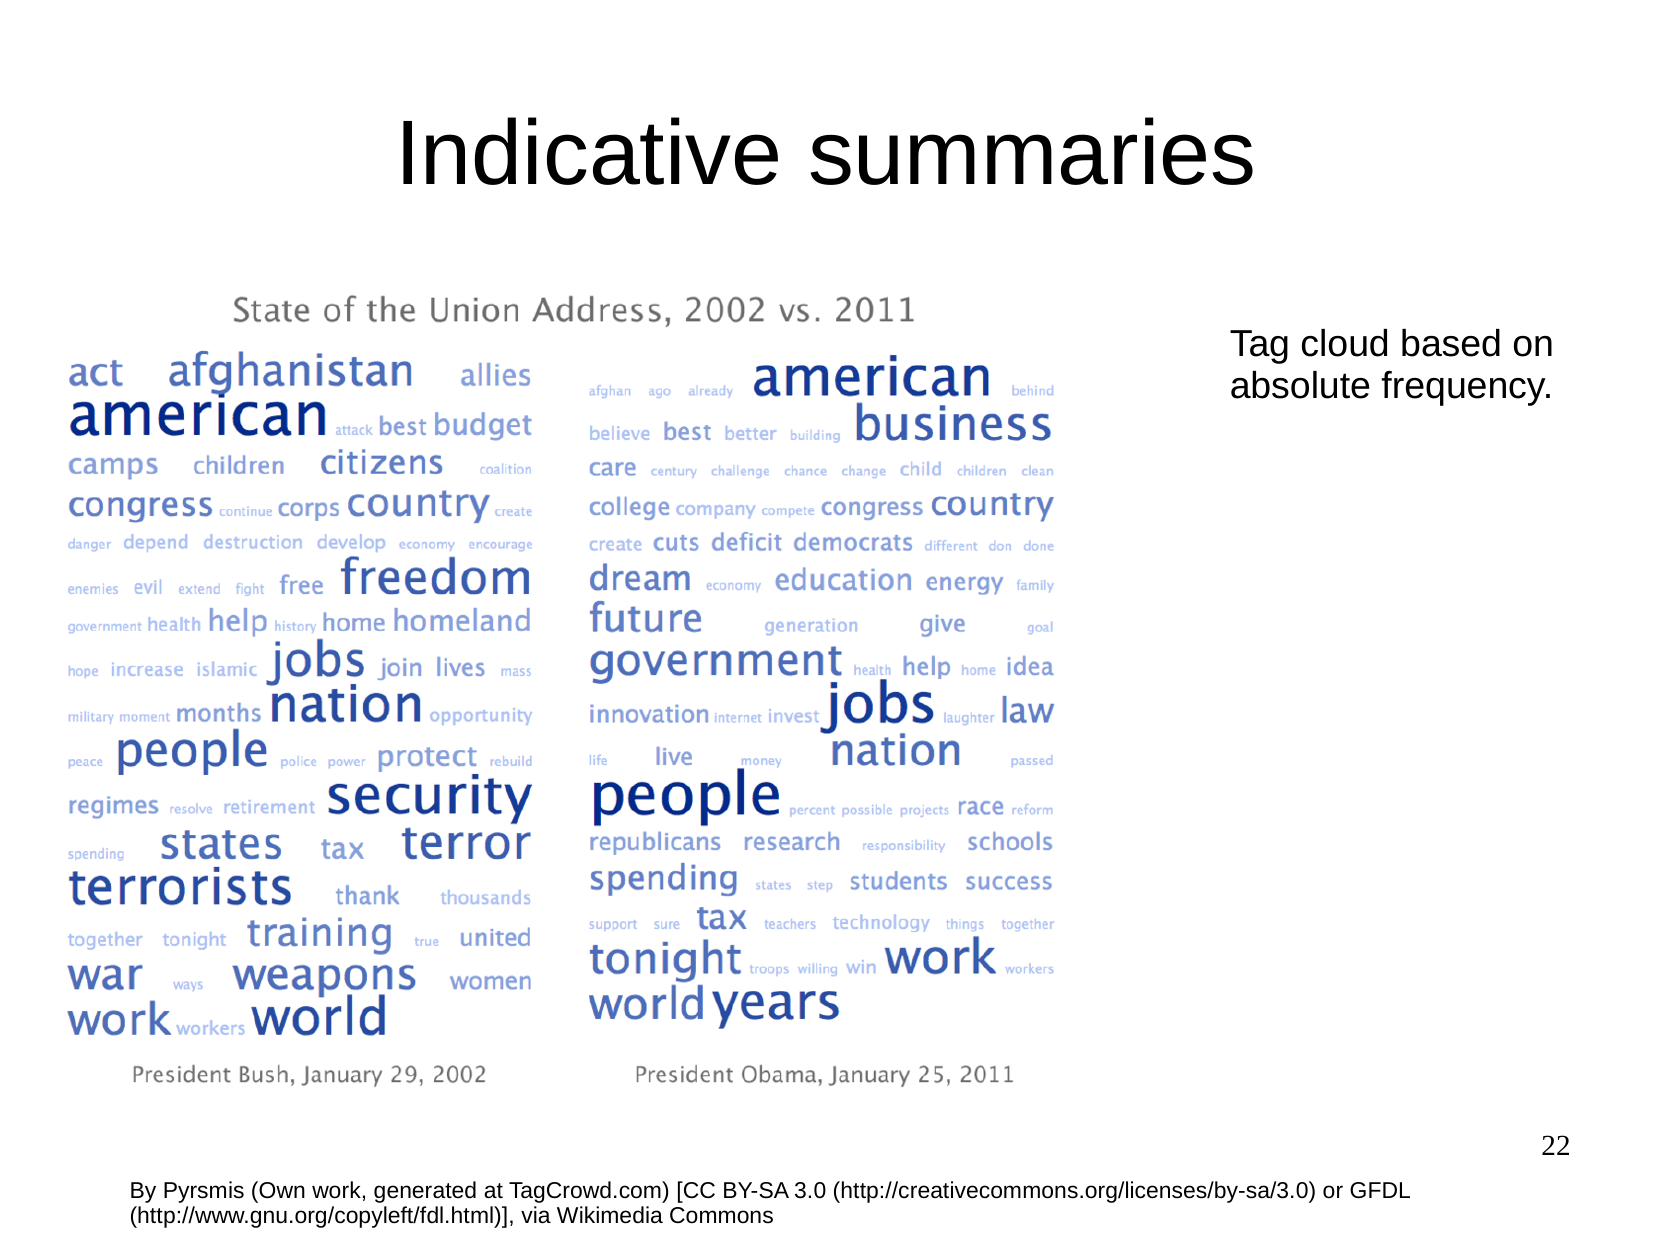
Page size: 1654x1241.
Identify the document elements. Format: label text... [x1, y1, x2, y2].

text_box Tag cloud based on absolute frequency. [1215, 315, 1606, 415]
title Indicative summaries [82, 49, 1571, 257]
picture [16, 269, 1103, 1100]
text_box By Pyrsmis (Own work, generated at TagCrowd.com) [CC BY-SA 3.0 (http://creativecommons.org/licenses/by-sa/3.0) or GFDL (http://www.gnu.org/copyleft/fdl.html)], via Wikimedia Commons [114, 1170, 1441, 1237]
